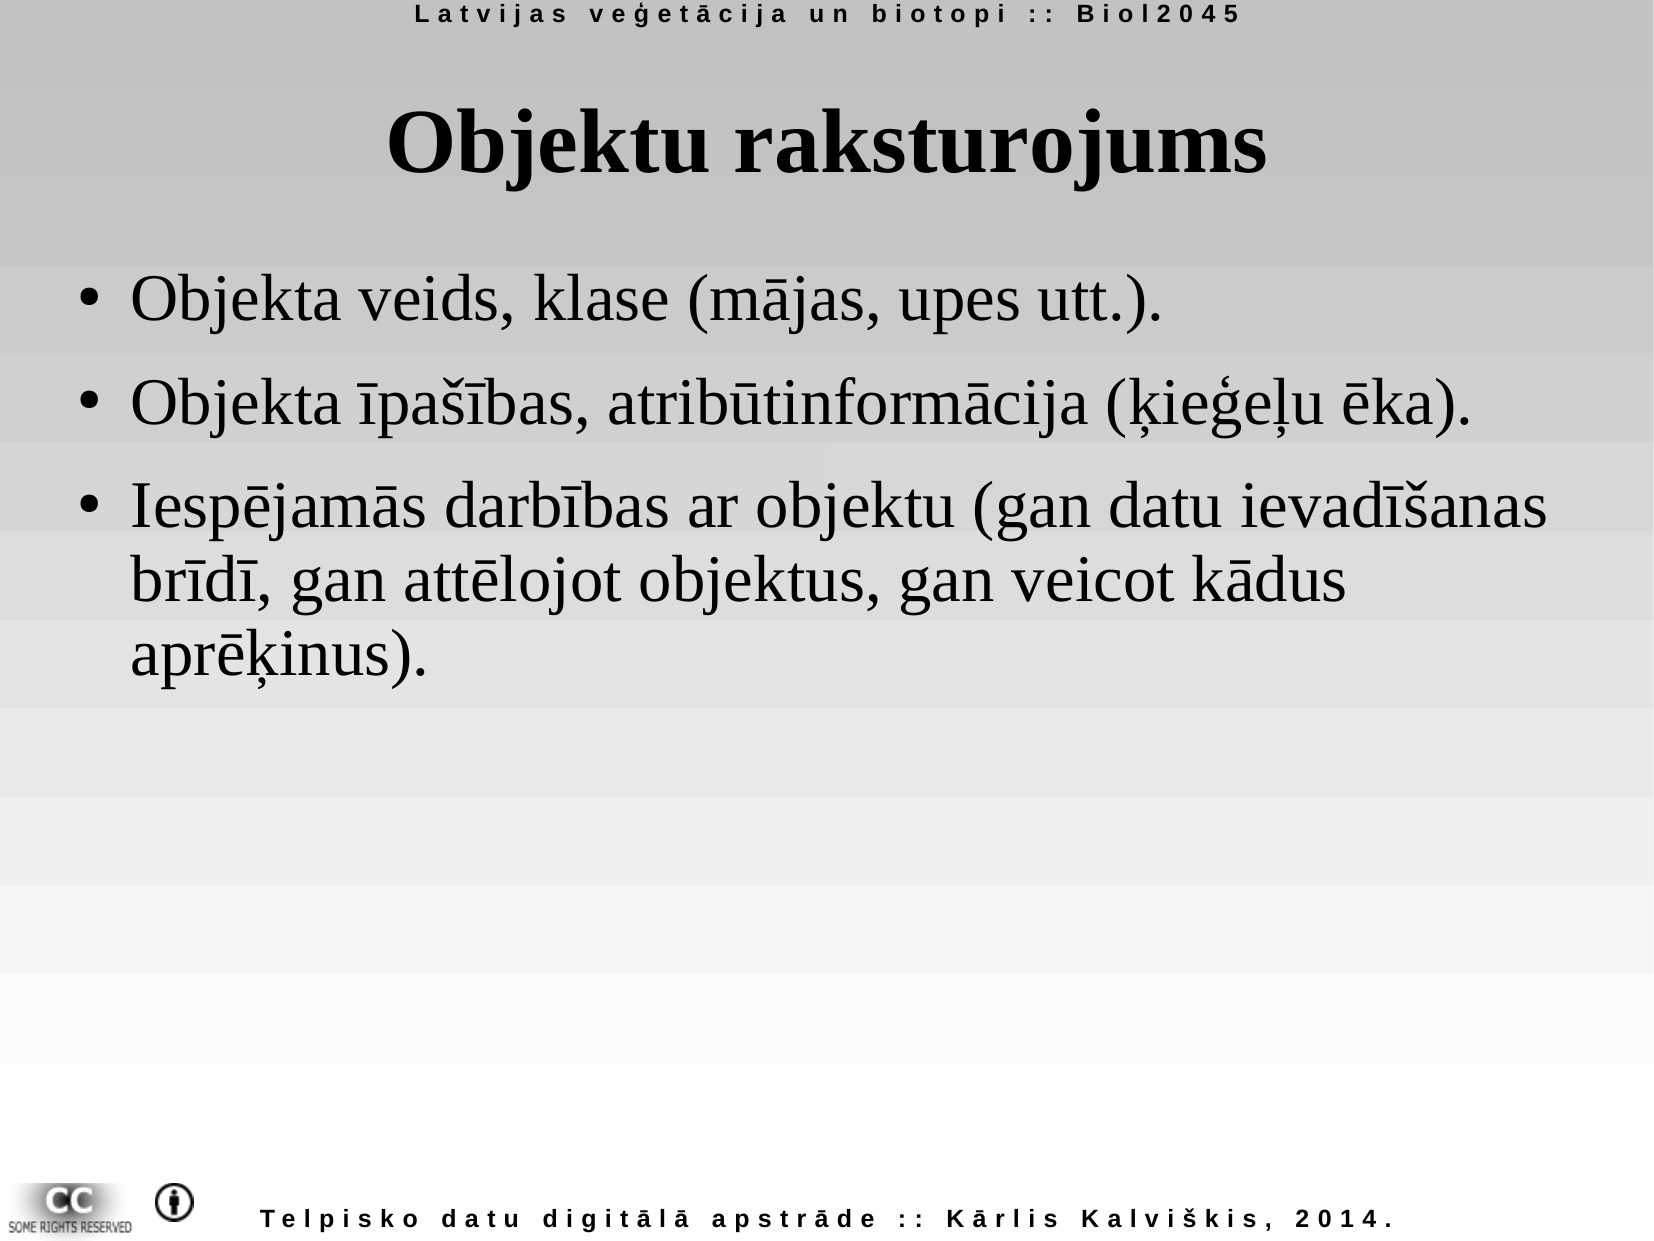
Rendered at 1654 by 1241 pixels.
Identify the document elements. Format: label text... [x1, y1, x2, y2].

title Objektu raksturojums [59, 37, 1596, 246]
picture [0, 0, 1654, 1241]
list Objekta veids, klase (mājas, upes utt.). Objekta īpašības, atribūtinformācija (ķieģeļu ēka). Iespējamās darbības ar objektu (gan datu ievadīšanas brīdī, gan attēlojot objektus, gan veicot kādus aprēķinus). [59, 261, 1596, 981]
